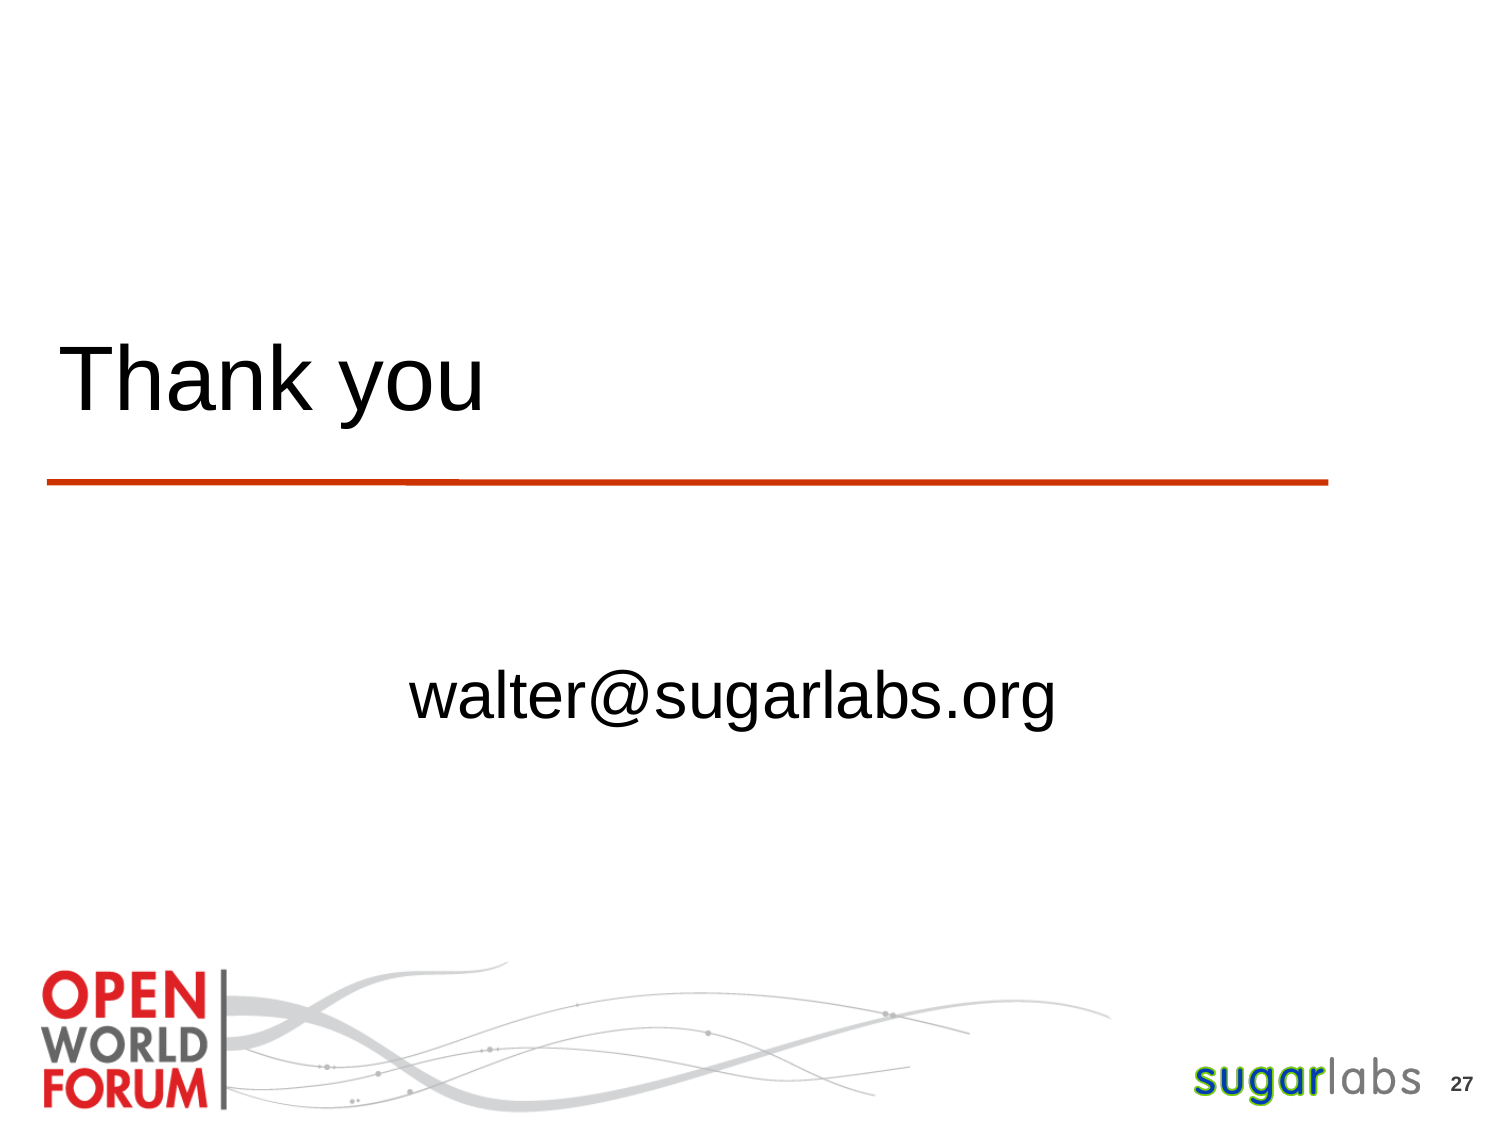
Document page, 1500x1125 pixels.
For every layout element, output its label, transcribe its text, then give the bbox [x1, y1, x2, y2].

title Thank you [59, 292, 1409, 466]
subtitle walter@sugarlabs.org [59, 538, 1409, 852]
picture [1194, 1057, 1420, 1106]
picture [41, 957, 1112, 1119]
